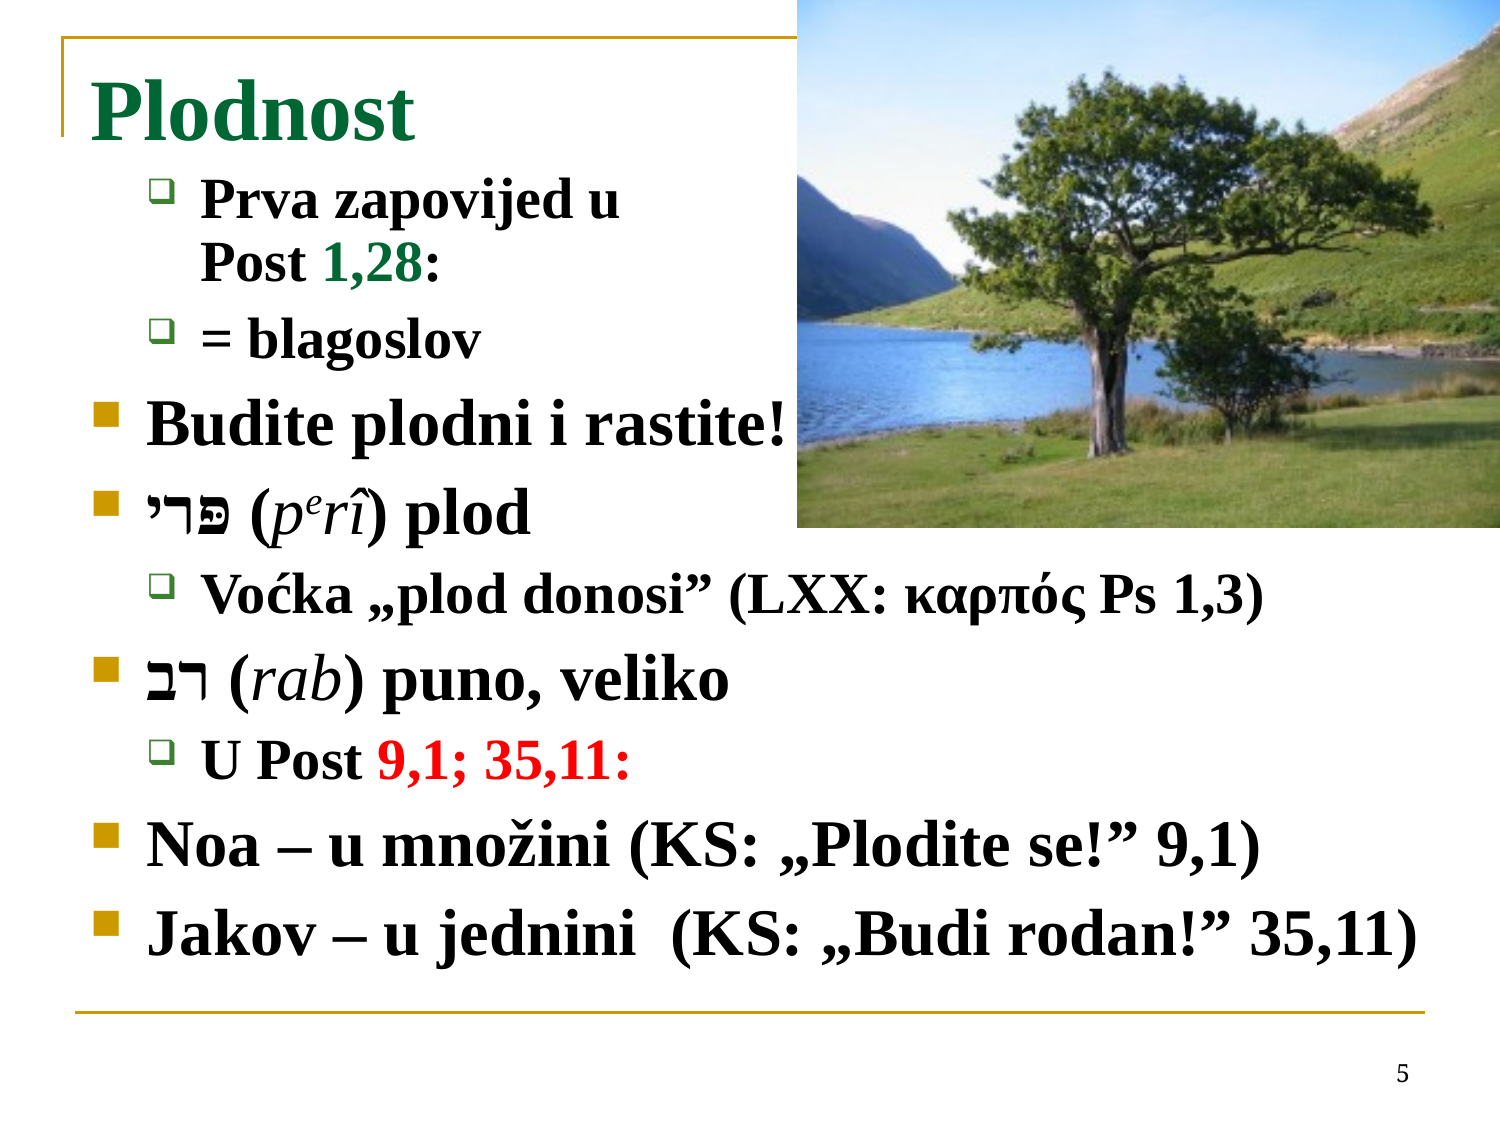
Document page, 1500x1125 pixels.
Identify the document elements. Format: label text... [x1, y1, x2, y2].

list Prva zapovijed u Post 1,28: = blagoslov Budite plodni i rastite! פּרי (perî) plod Voćka „plod donosi” (LXX: καρπός Ps 1,3) רב (rab) puno, veliko U Post 9,1; 35,11: Noa – u množini (KS: „Plodite se!” 9,1) Jakov – u jednini (KS: „Budi rodan!” 35,11) [75, 160, 1471, 1012]
title Plodnost [75, 45, 797, 160]
text_box <number> [1074, 1024, 1426, 1100]
picture [797, 0, 1500, 528]
